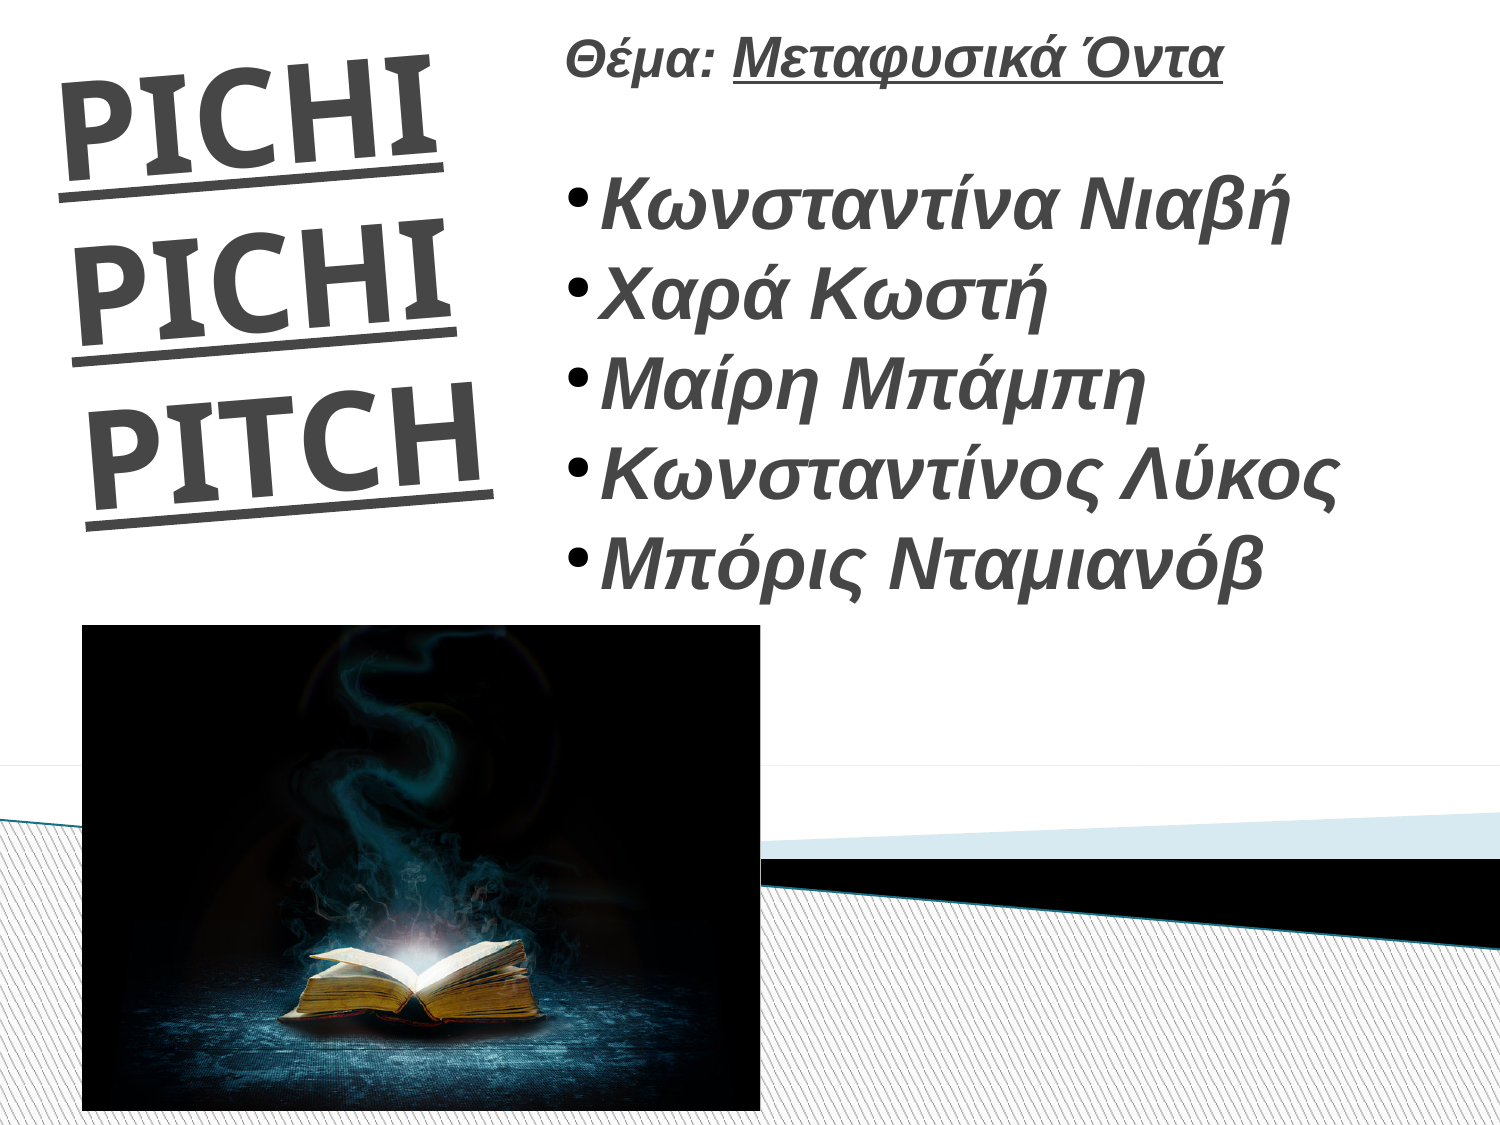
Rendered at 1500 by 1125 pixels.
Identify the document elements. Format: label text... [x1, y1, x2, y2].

subtitle Θέμα: Μεταφυσικά Όντα Кωνσταντίνα Νιαβή Χαρά Κωστή Μαίρη Μπάμπη Κωνσταντίνος Λύκος Μπόρις Νταμιανόβ [550, 11, 1500, 603]
picture [0, 625, 1500, 1125]
title PICHI PICHI PITCH [30, 0, 544, 402]
